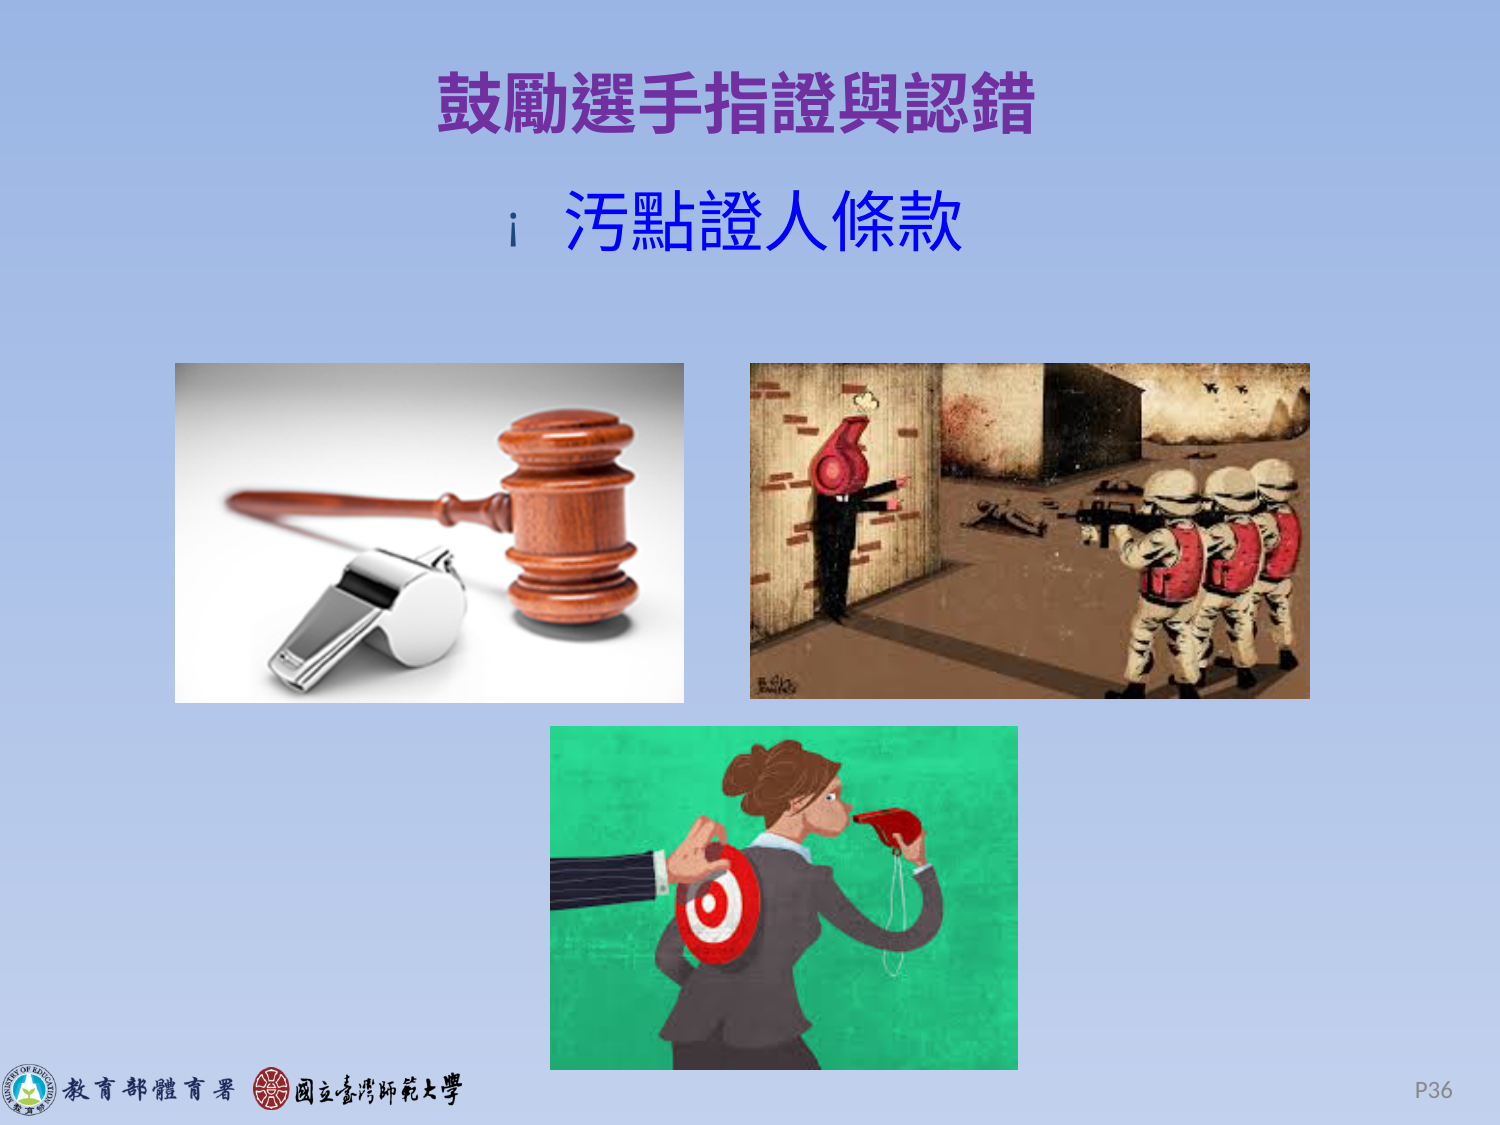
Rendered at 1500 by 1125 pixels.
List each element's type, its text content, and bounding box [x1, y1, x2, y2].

text_box 汚點證人條款 [492, 172, 1278, 303]
picture [750, 363, 1310, 699]
text_box P [1399, 1046, 1500, 1125]
text_box 鼓勵選手指證與認錯 [16, 54, 1458, 150]
picture [175, 363, 684, 703]
picture [550, 726, 1018, 1070]
